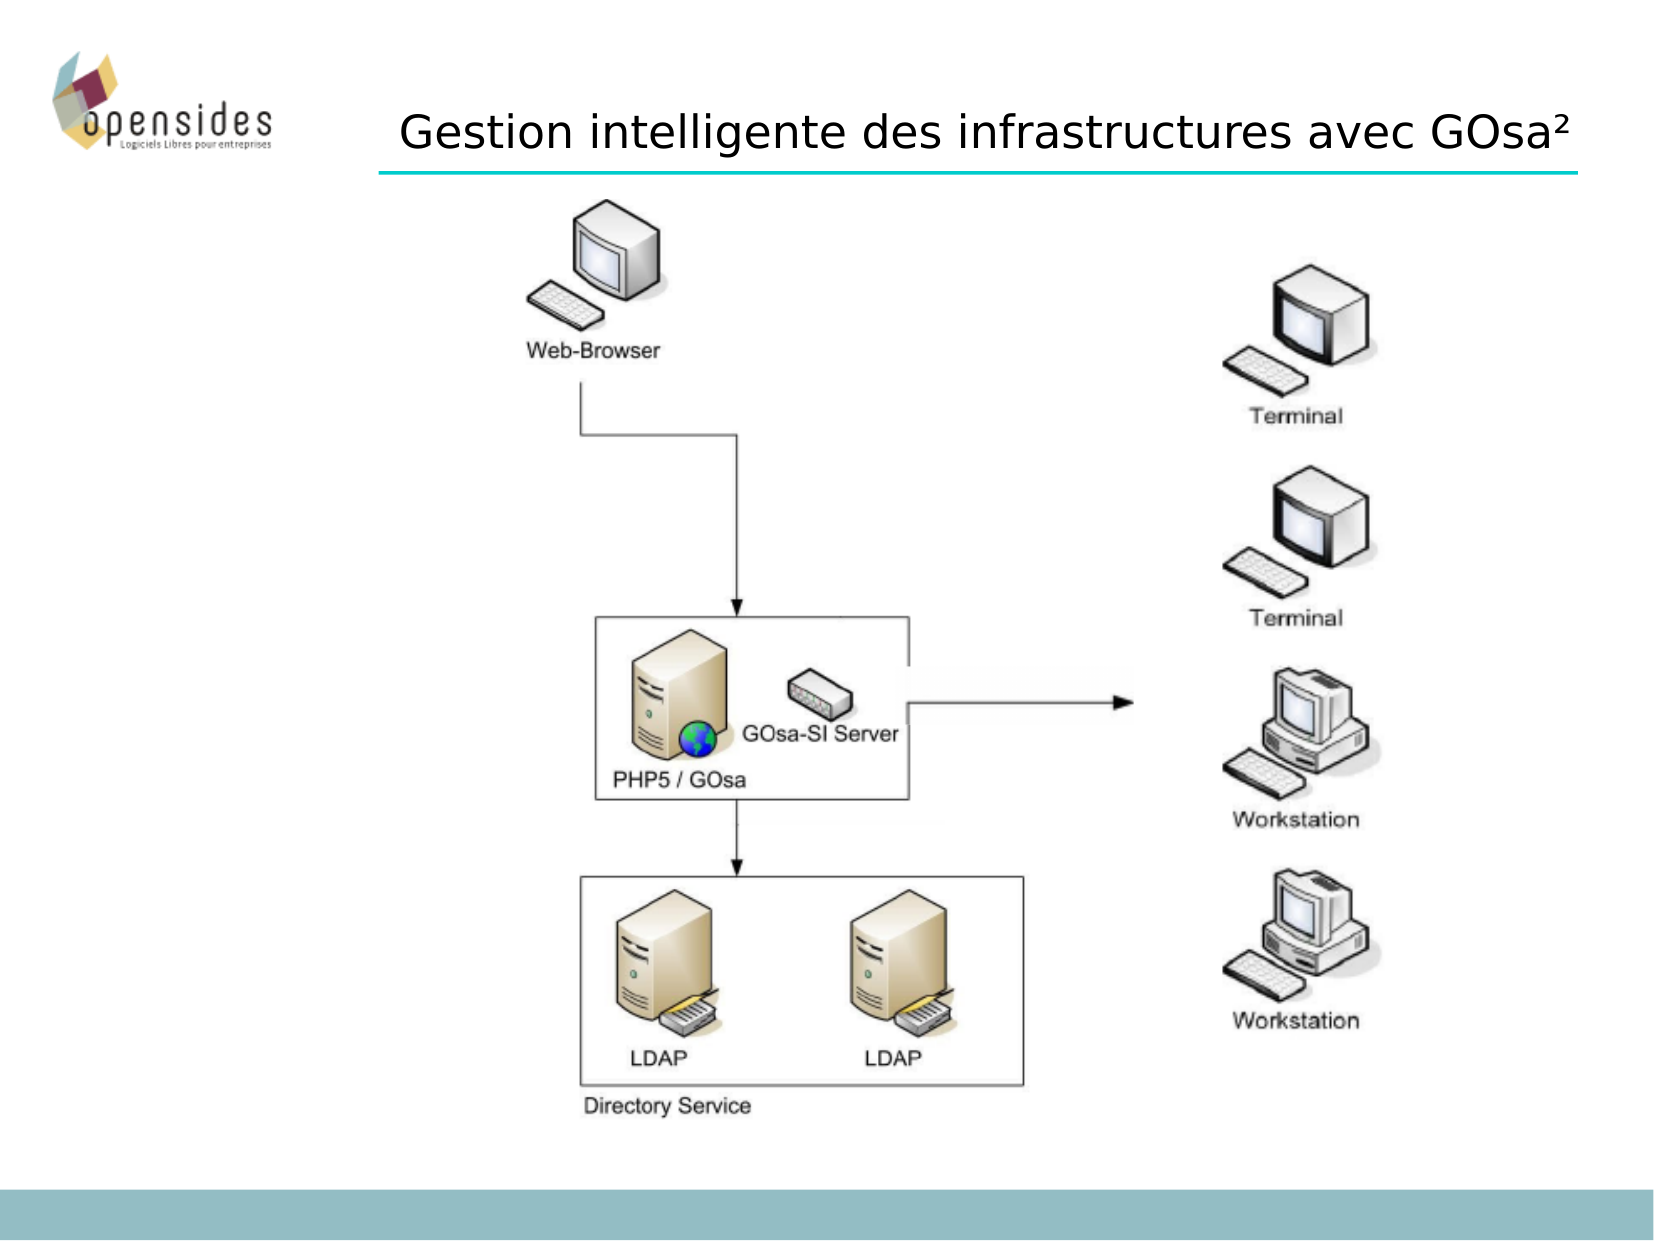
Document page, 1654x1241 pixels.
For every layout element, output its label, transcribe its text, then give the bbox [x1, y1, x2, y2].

picture [1198, 234, 1418, 1119]
picture [476, 199, 1134, 1126]
text_box [0, 1189, 1654, 1241]
text_box Gestion intelligente des infrastructures avec GOsa² [317, 98, 1654, 167]
text_box [378, 171, 1578, 175]
picture [22, 30, 308, 187]
